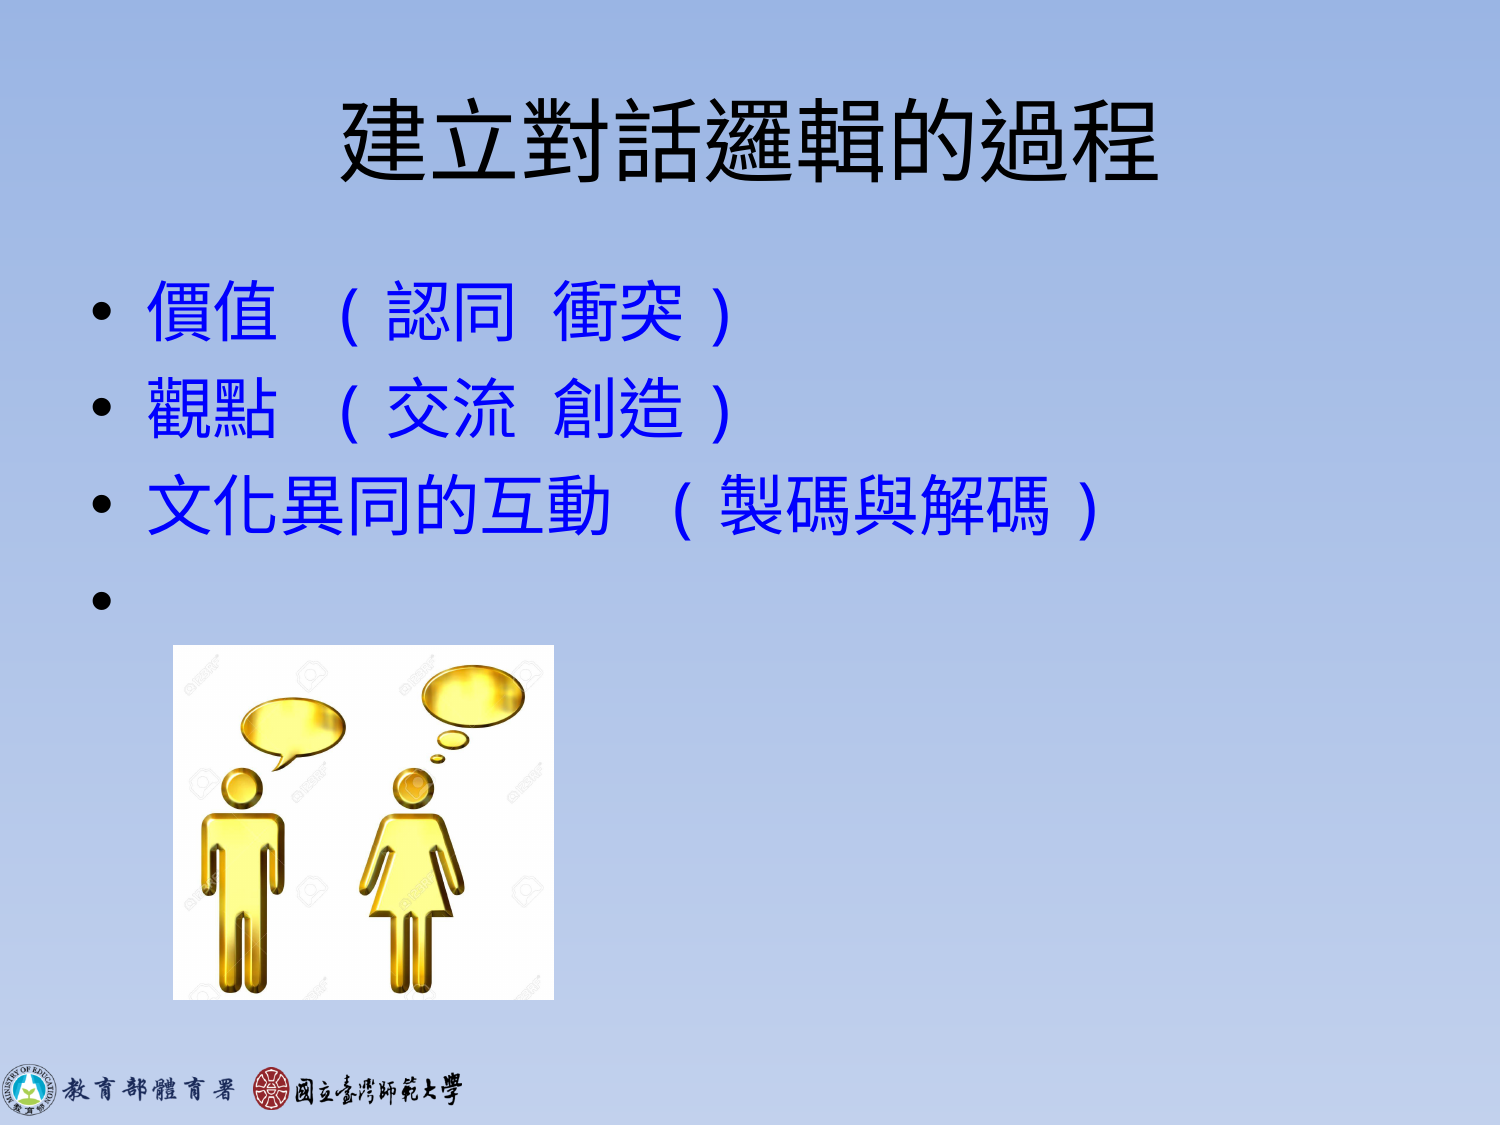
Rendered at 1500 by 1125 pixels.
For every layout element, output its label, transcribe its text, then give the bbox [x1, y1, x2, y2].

title 建立對話邏輯的過程 [75, 45, 1426, 233]
list 價值 (認同 衝突) 觀點 (交流 創造) 文化異同的互動 (製碼與解碼) [75, 262, 1426, 1005]
picture [173, 645, 554, 1000]
